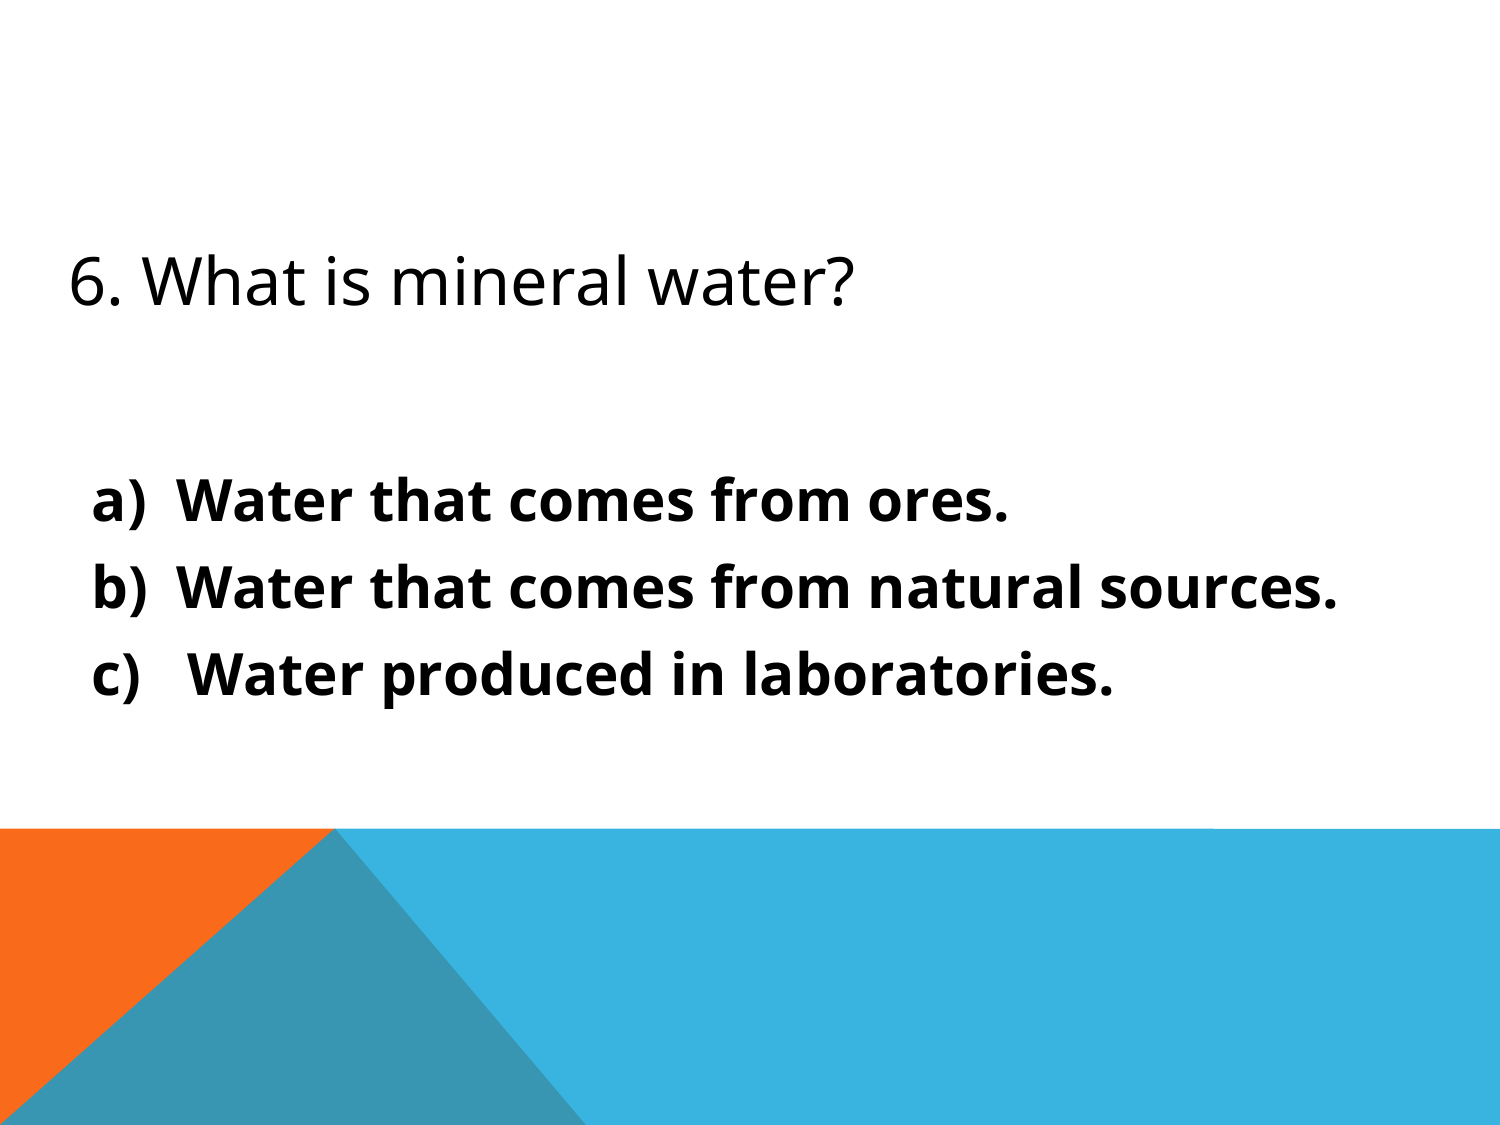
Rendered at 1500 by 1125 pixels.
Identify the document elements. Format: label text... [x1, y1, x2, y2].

list Water that comes from ores. Water that comes from natural sources. c) Water produced in laboratories. [76, 456, 1427, 1041]
title 6. What is mineral water? [53, 184, 1404, 373]
